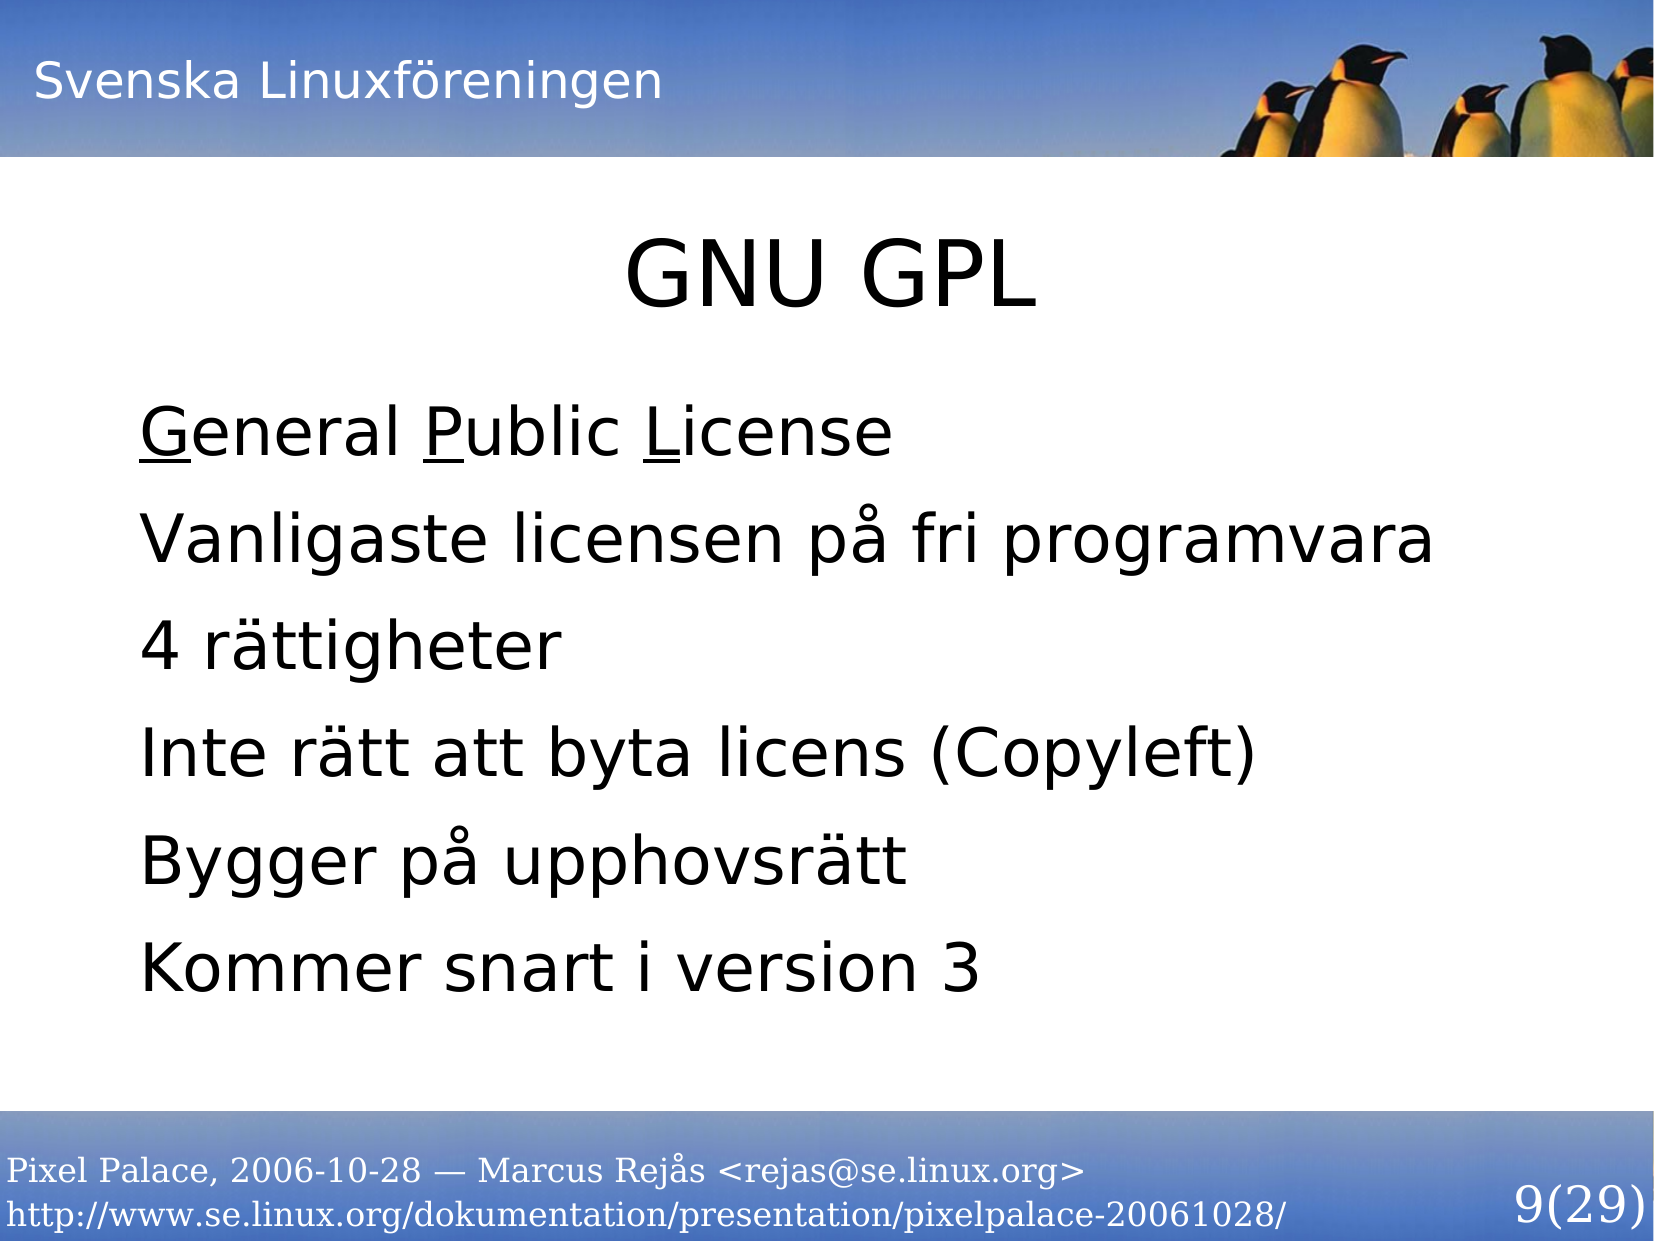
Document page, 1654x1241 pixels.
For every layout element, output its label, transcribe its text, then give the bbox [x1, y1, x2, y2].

picture [0, 1111, 1654, 1241]
list General Public License Vanligaste licensen på fri programvara 4 rättigheter Inte rätt att byta licens (Copyleft) Bygger på upphovsrätt Kommer snart i version 3 [121, 392, 1534, 1092]
picture [0, 0, 1654, 157]
title GNU GPL [123, 160, 1537, 389]
